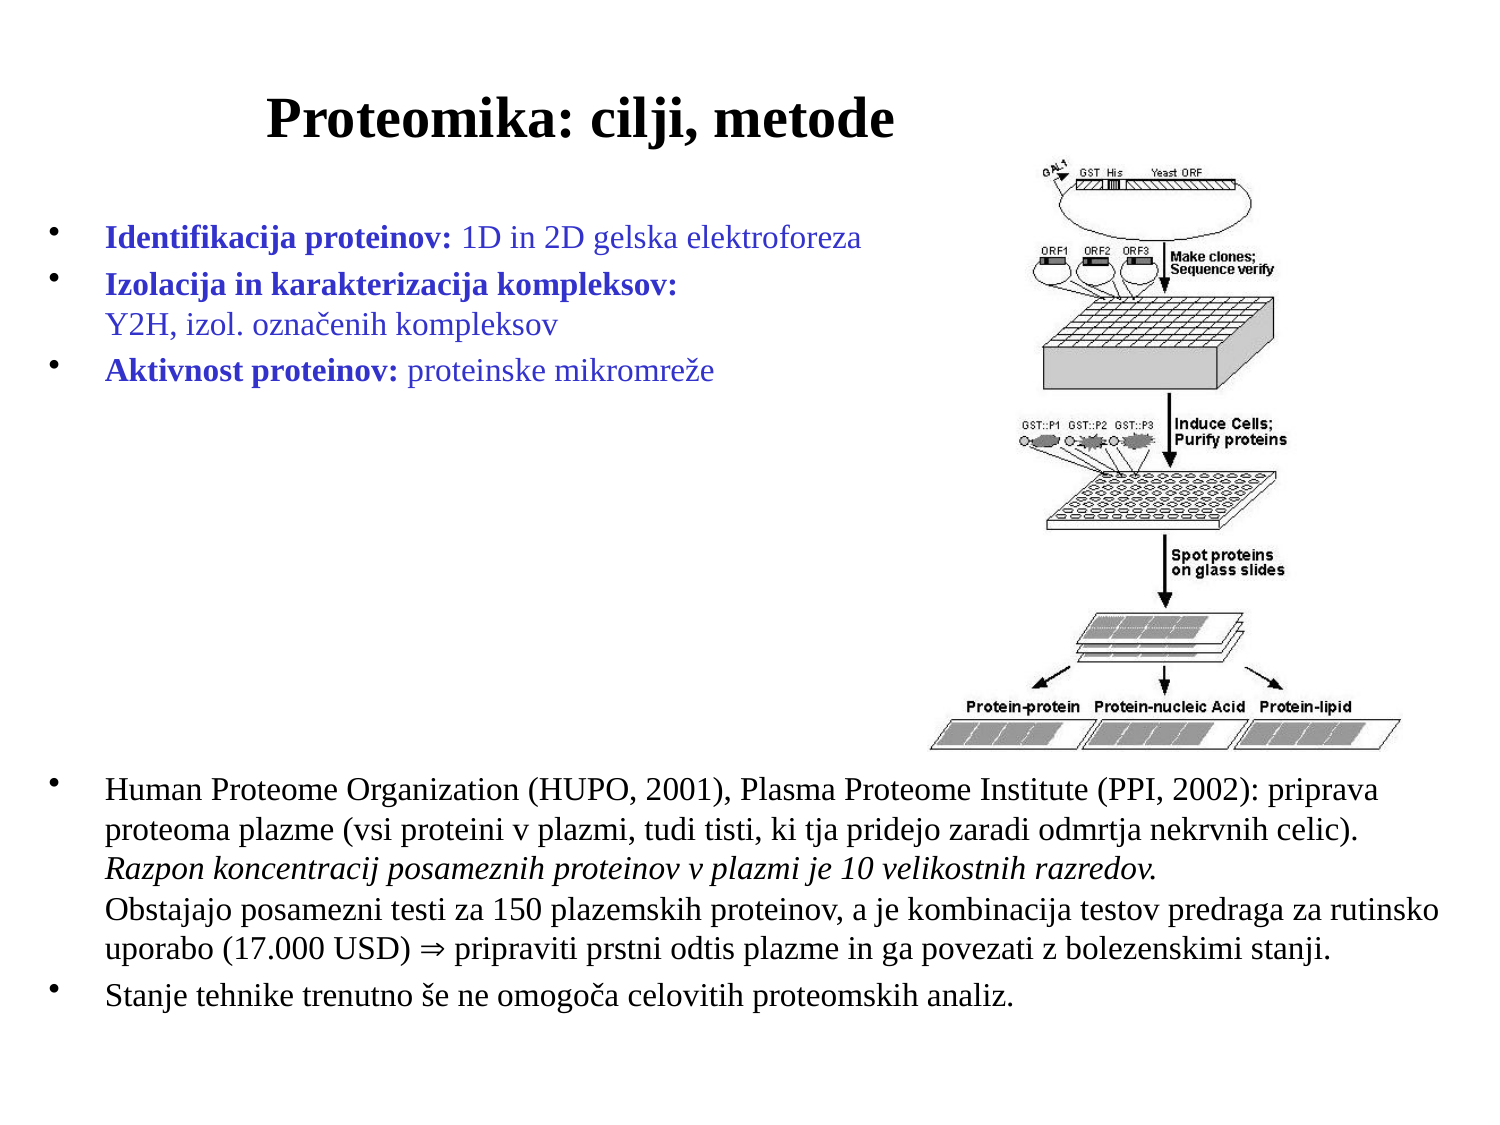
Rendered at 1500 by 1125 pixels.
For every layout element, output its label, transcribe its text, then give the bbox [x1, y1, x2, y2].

title Proteomika: cilji, metode [116, 69, 1046, 160]
list Identifikacija proteinov: 1D in 2D gelska elektroforeza Izolacija in karakterizacija kompleksov: Y2H, izol. označenih kompleksov Aktivnost proteinov: proteinske mikromreže Human Proteome Organization (HUPO, 2001), Plasma Proteome Institute (PPI, 2002): priprava proteoma plazme (vsi proteini v plazmi, tudi tisti, ki tja pridejo zaradi odmrtja nekrvnih celic). Razpon koncentracij posameznih proteinov v plazmi je 10 velikostnih razredov. Obstajajo posamezni testi za 150 plazemskih proteinov, a je kombinacija testov predraga za rutinsko uporabo (17.000 USD)  pripraviti prstni odtis plazme in ga povezati z bolezenskimi stanji. Stanje tehnike trenutno še ne omogoča celovitih proteomskih analiz. [33, 207, 1467, 1082]
picture [927, 137, 1403, 752]
